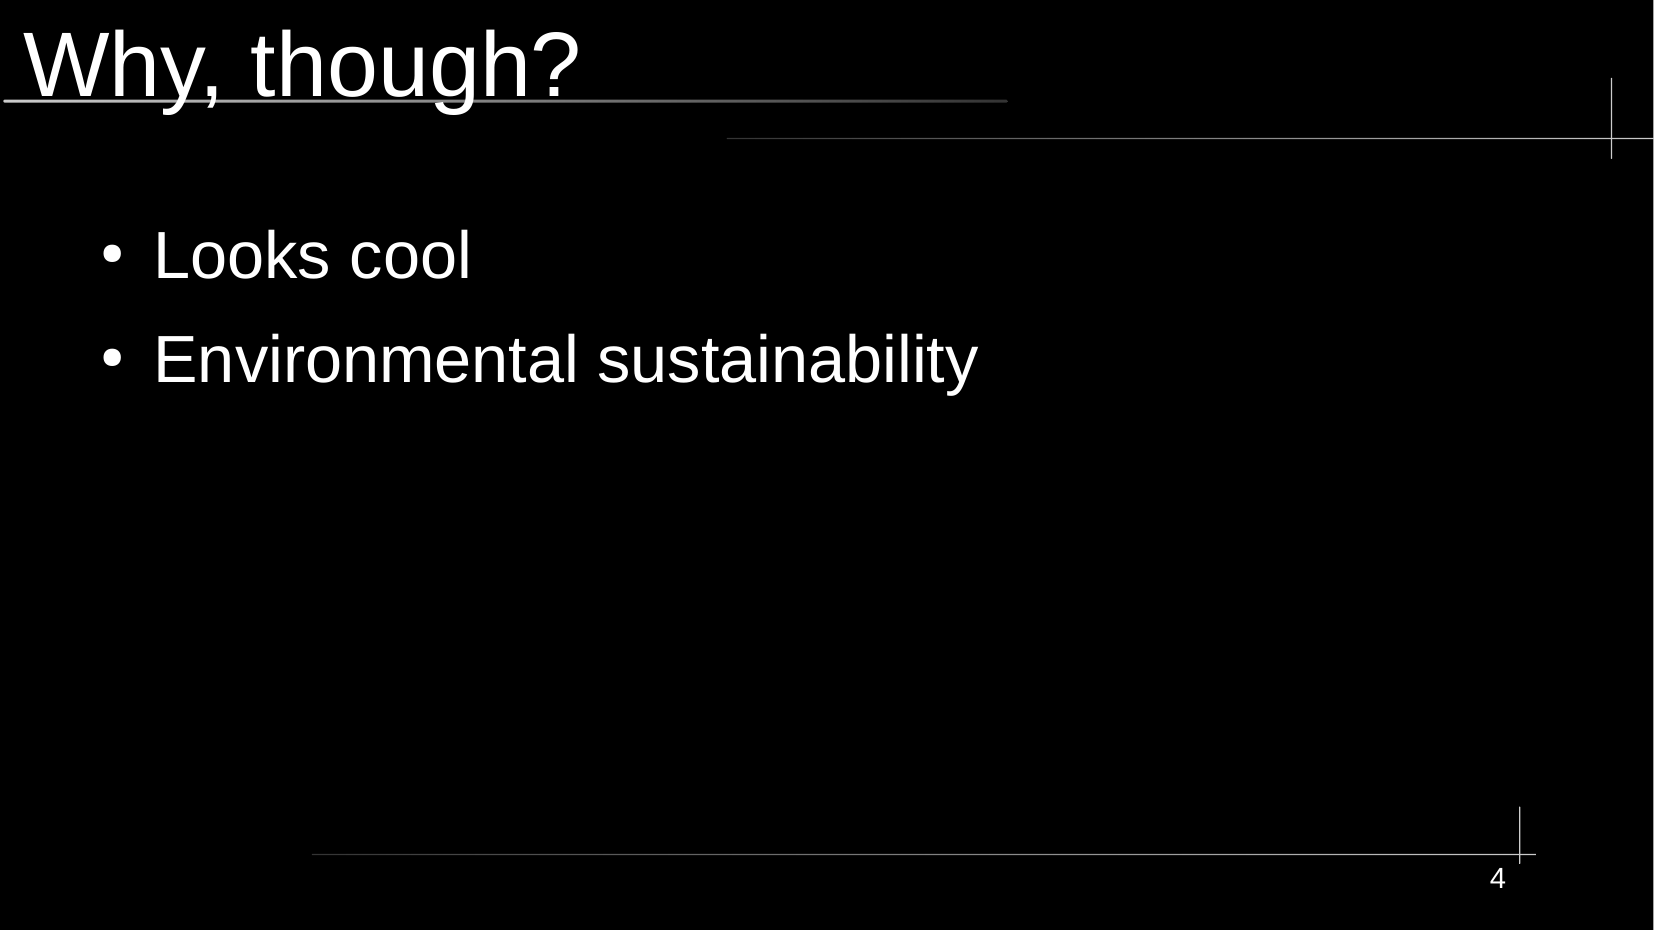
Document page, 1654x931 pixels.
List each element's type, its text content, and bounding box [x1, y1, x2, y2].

list Looks cool Environmental sustainability [82, 217, 1571, 758]
title Why, though? [23, 11, 1589, 119]
